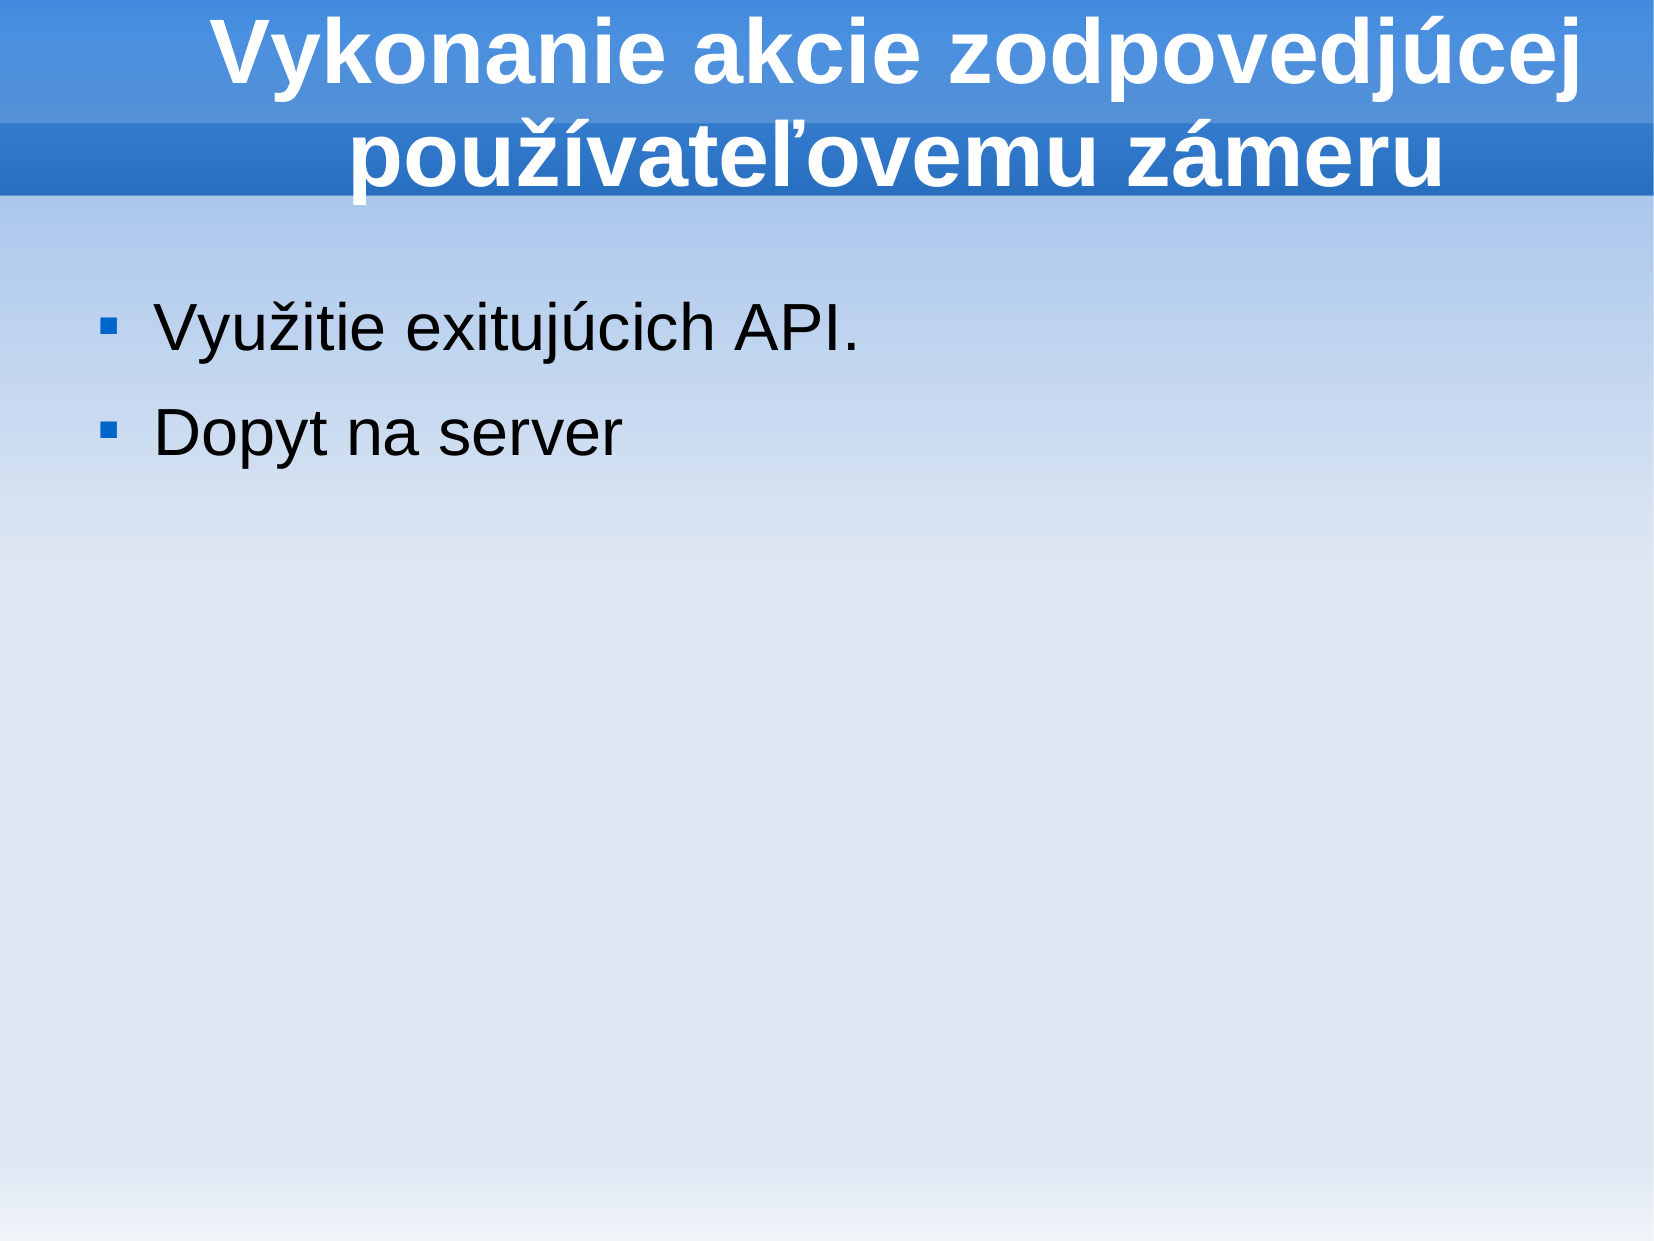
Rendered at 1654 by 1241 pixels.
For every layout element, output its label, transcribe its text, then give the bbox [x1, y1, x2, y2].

list Využitie exitujúcich API. Dopyt na server [82, 290, 1571, 1109]
picture [0, 258, 1654, 1241]
title Vykonanie akcie zodpovedjúcej používateľovemu zámeru [0, 0, 1654, 258]
